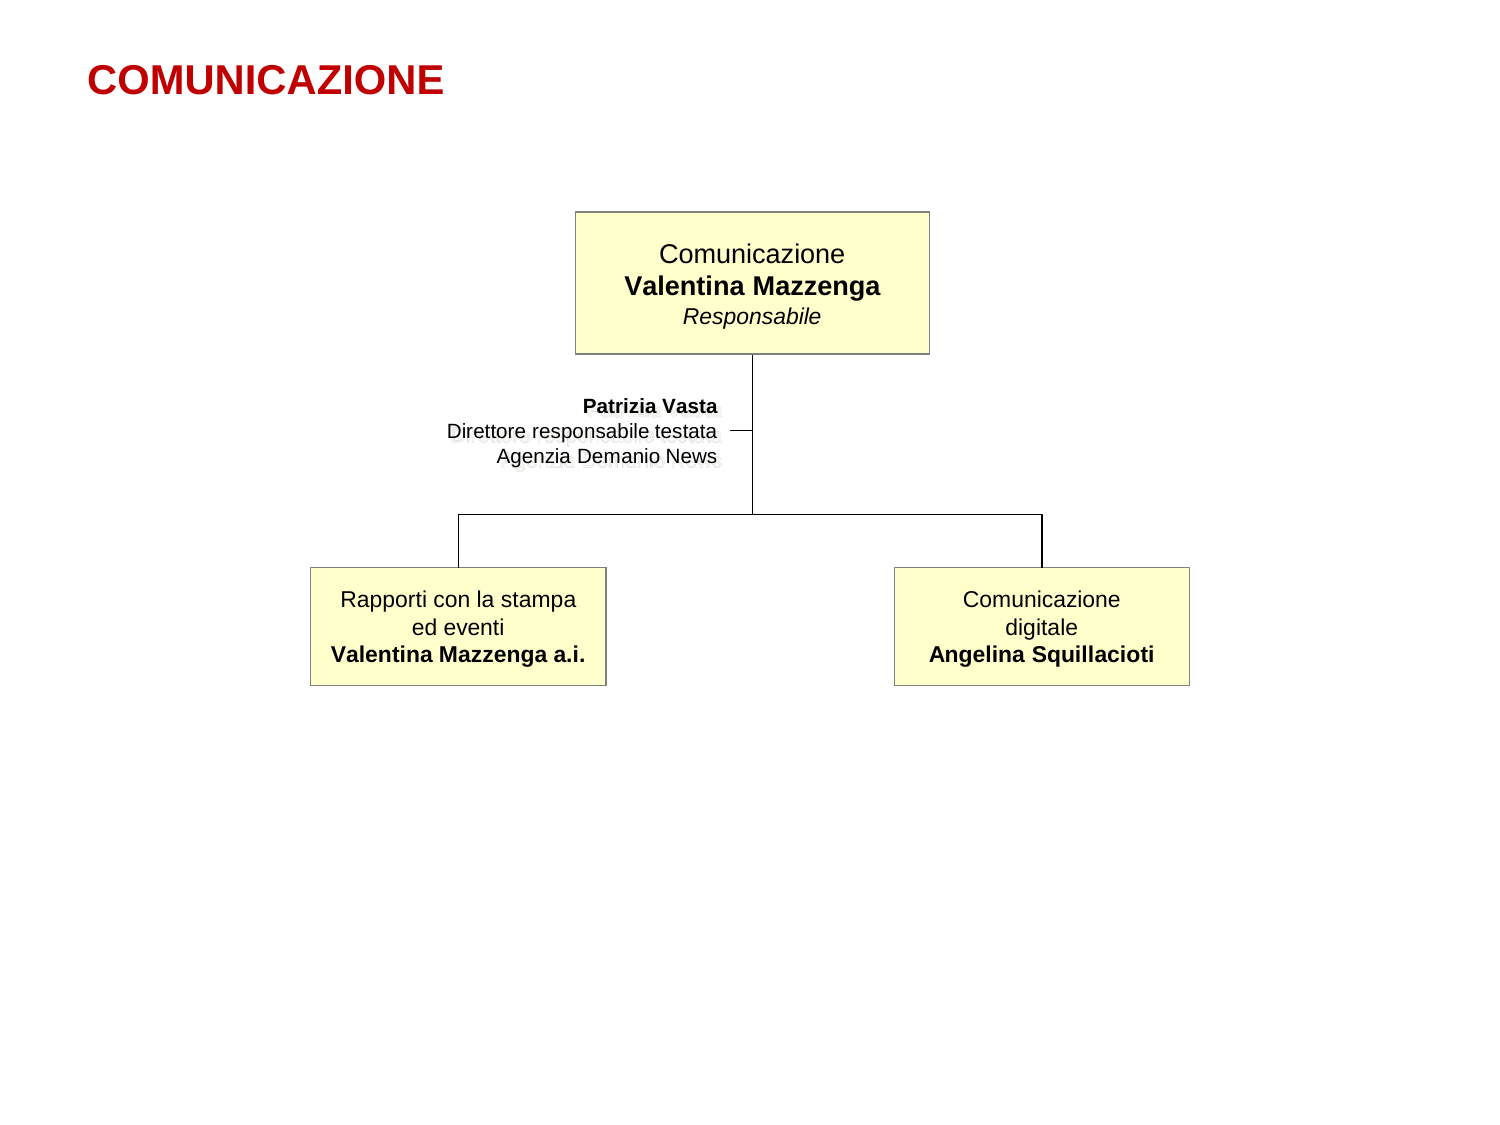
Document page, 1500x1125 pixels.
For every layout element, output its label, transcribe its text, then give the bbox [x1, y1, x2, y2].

text_box COMUNICAZIONE [72, 45, 1462, 128]
picture [309, 211, 1191, 687]
